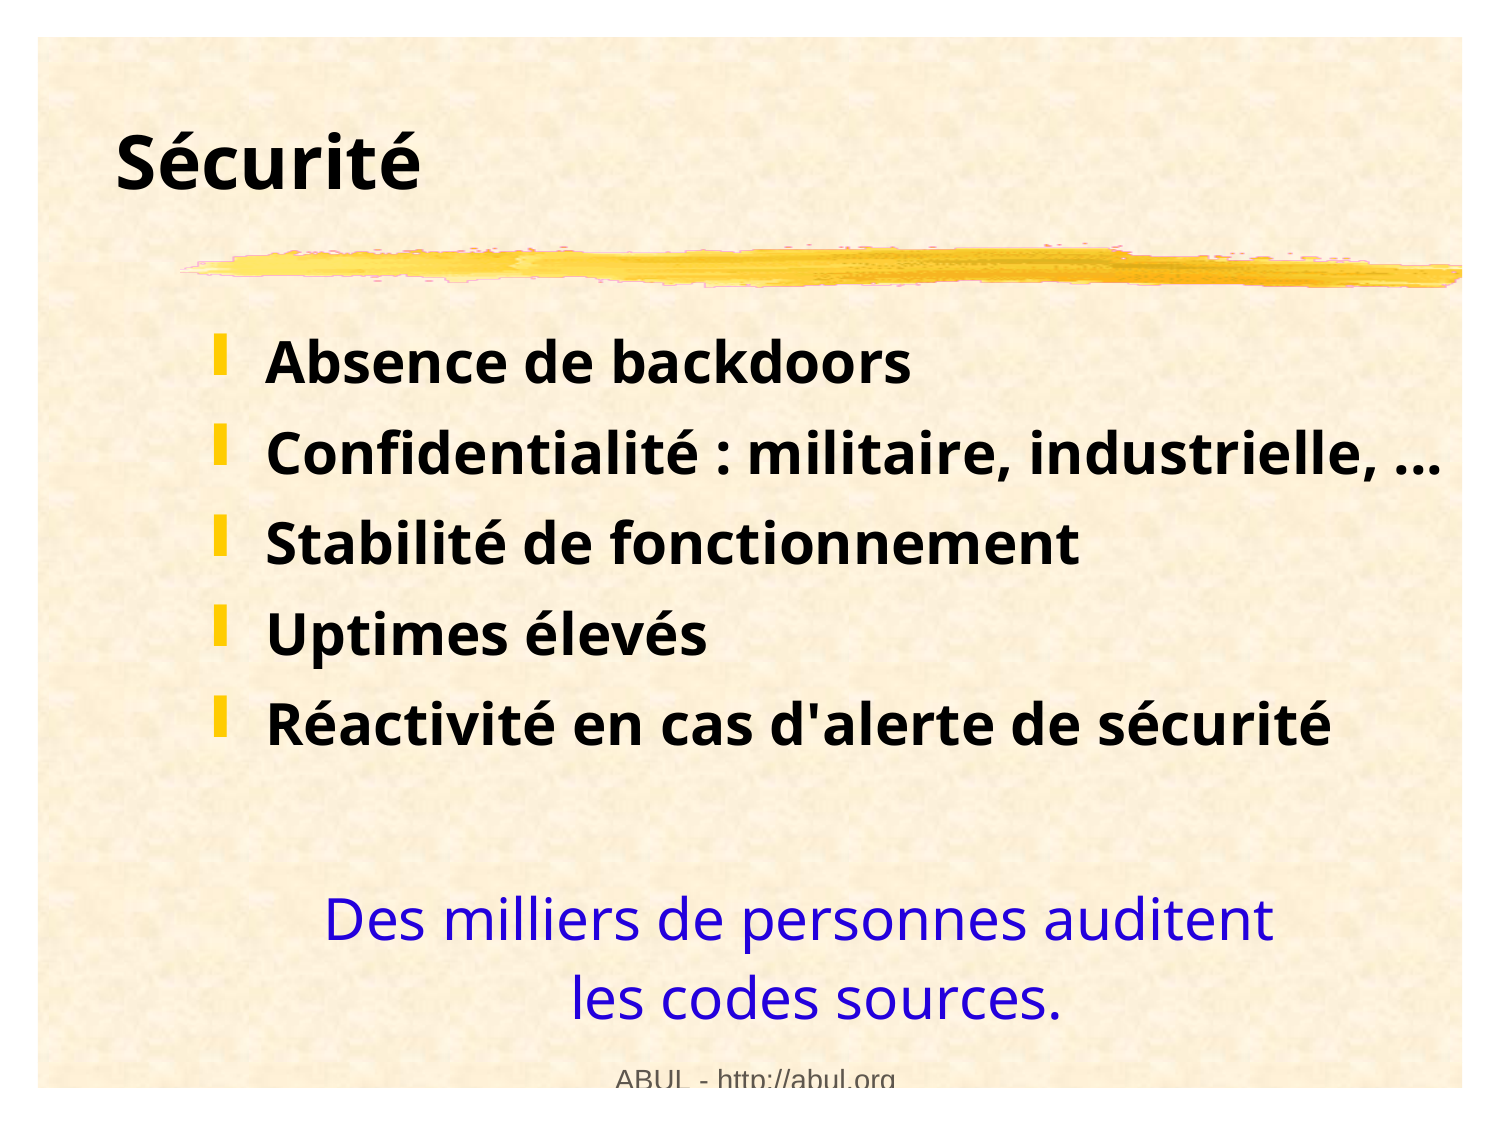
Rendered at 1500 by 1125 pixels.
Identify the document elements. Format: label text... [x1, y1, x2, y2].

picture [738, 1076, 743, 1088]
title Sécurité [101, 72, 1312, 248]
picture [722, 1076, 729, 1088]
picture [37, 37, 1463, 1088]
text_box Des milliers de personnes auditent les codes sources. [254, 878, 1309, 1036]
picture [794, 1082, 801, 1088]
picture [811, 1076, 818, 1088]
picture [858, 1076, 866, 1088]
picture [754, 1076, 761, 1088]
picture [883, 1076, 891, 1088]
picture [639, 1081, 649, 1088]
picture [618, 1084, 630, 1088]
picture [620, 1073, 627, 1082]
list Absence de backdoors Confidentialité : militaire, industrielle, ... Stabilité de fonctionnement Uptimes élevés Réactivité en cas d'alerte de sécurité [179, 314, 1463, 766]
picture [639, 1072, 648, 1078]
